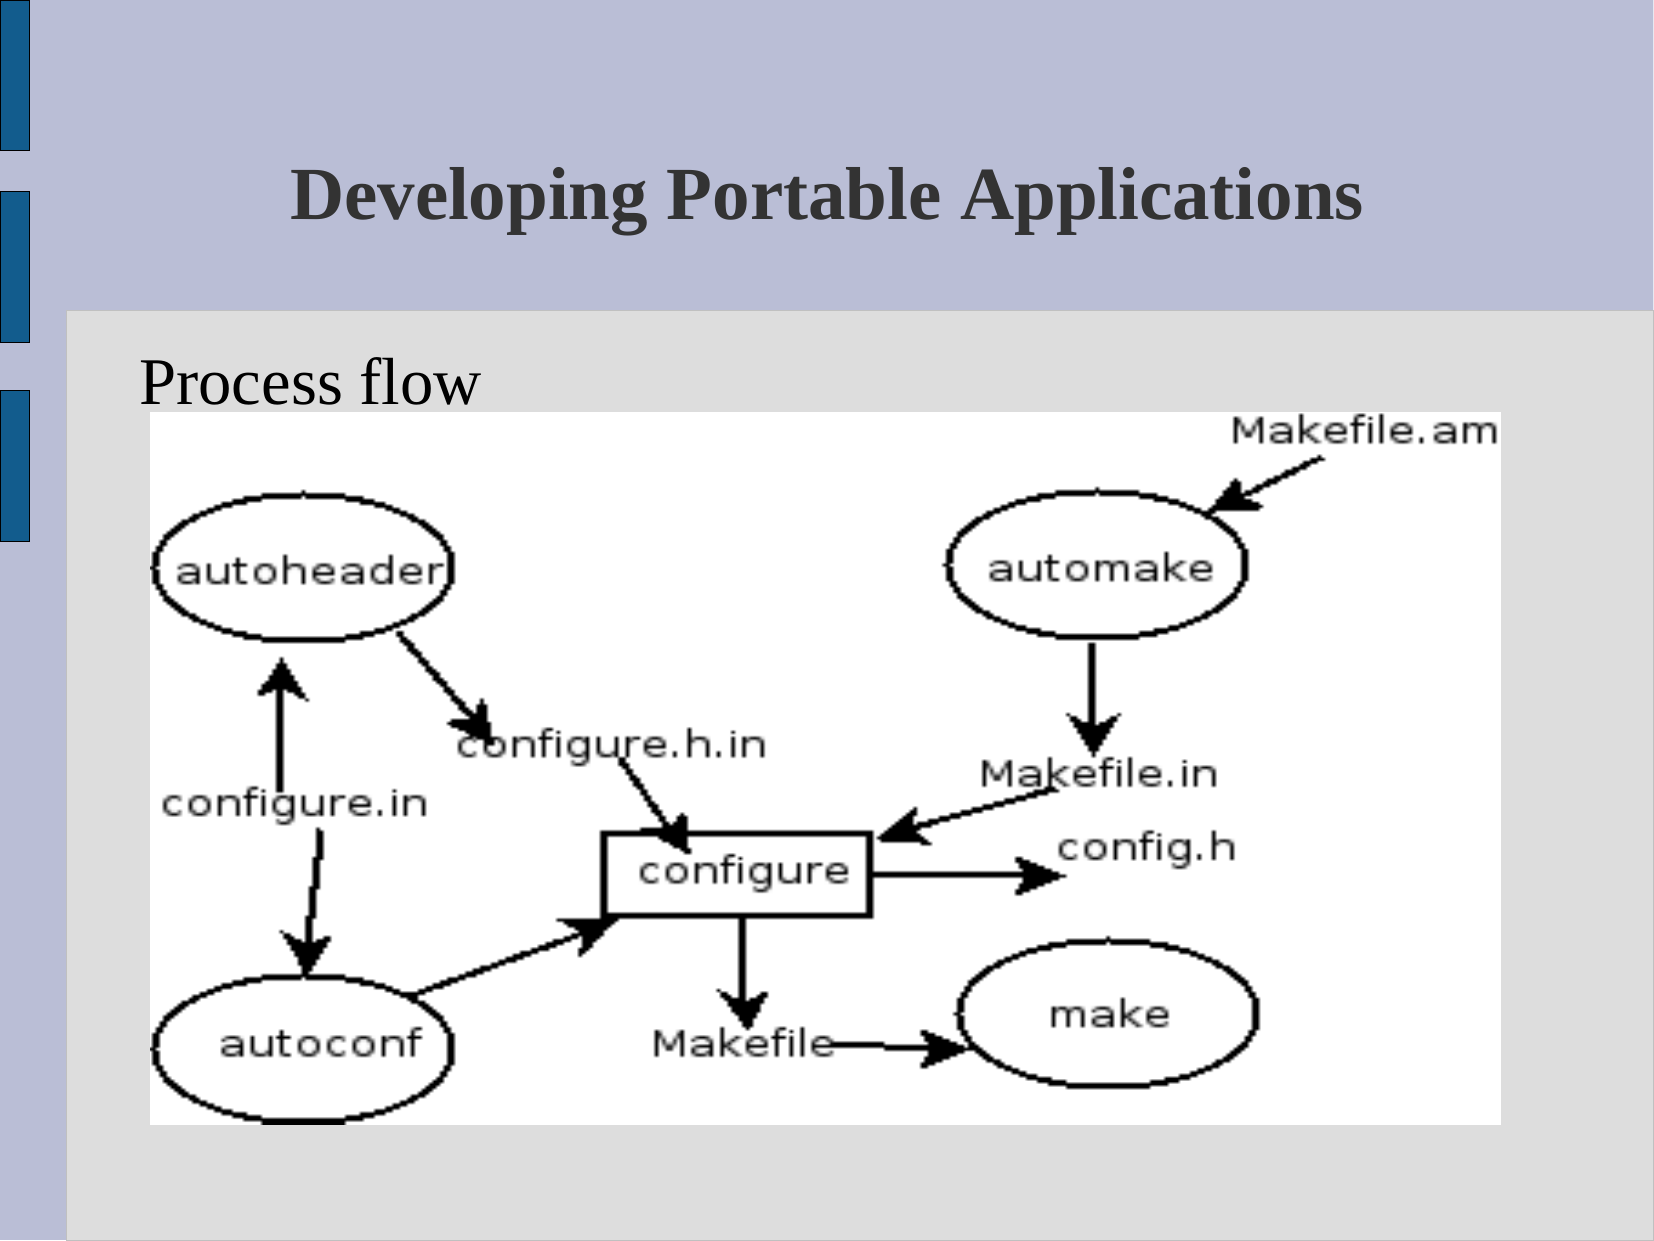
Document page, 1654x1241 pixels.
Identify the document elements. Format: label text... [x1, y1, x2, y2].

list Process flow [121, 344, 1534, 1127]
title Developing Portable Applications [121, 91, 1534, 299]
picture [150, 412, 1501, 1126]
